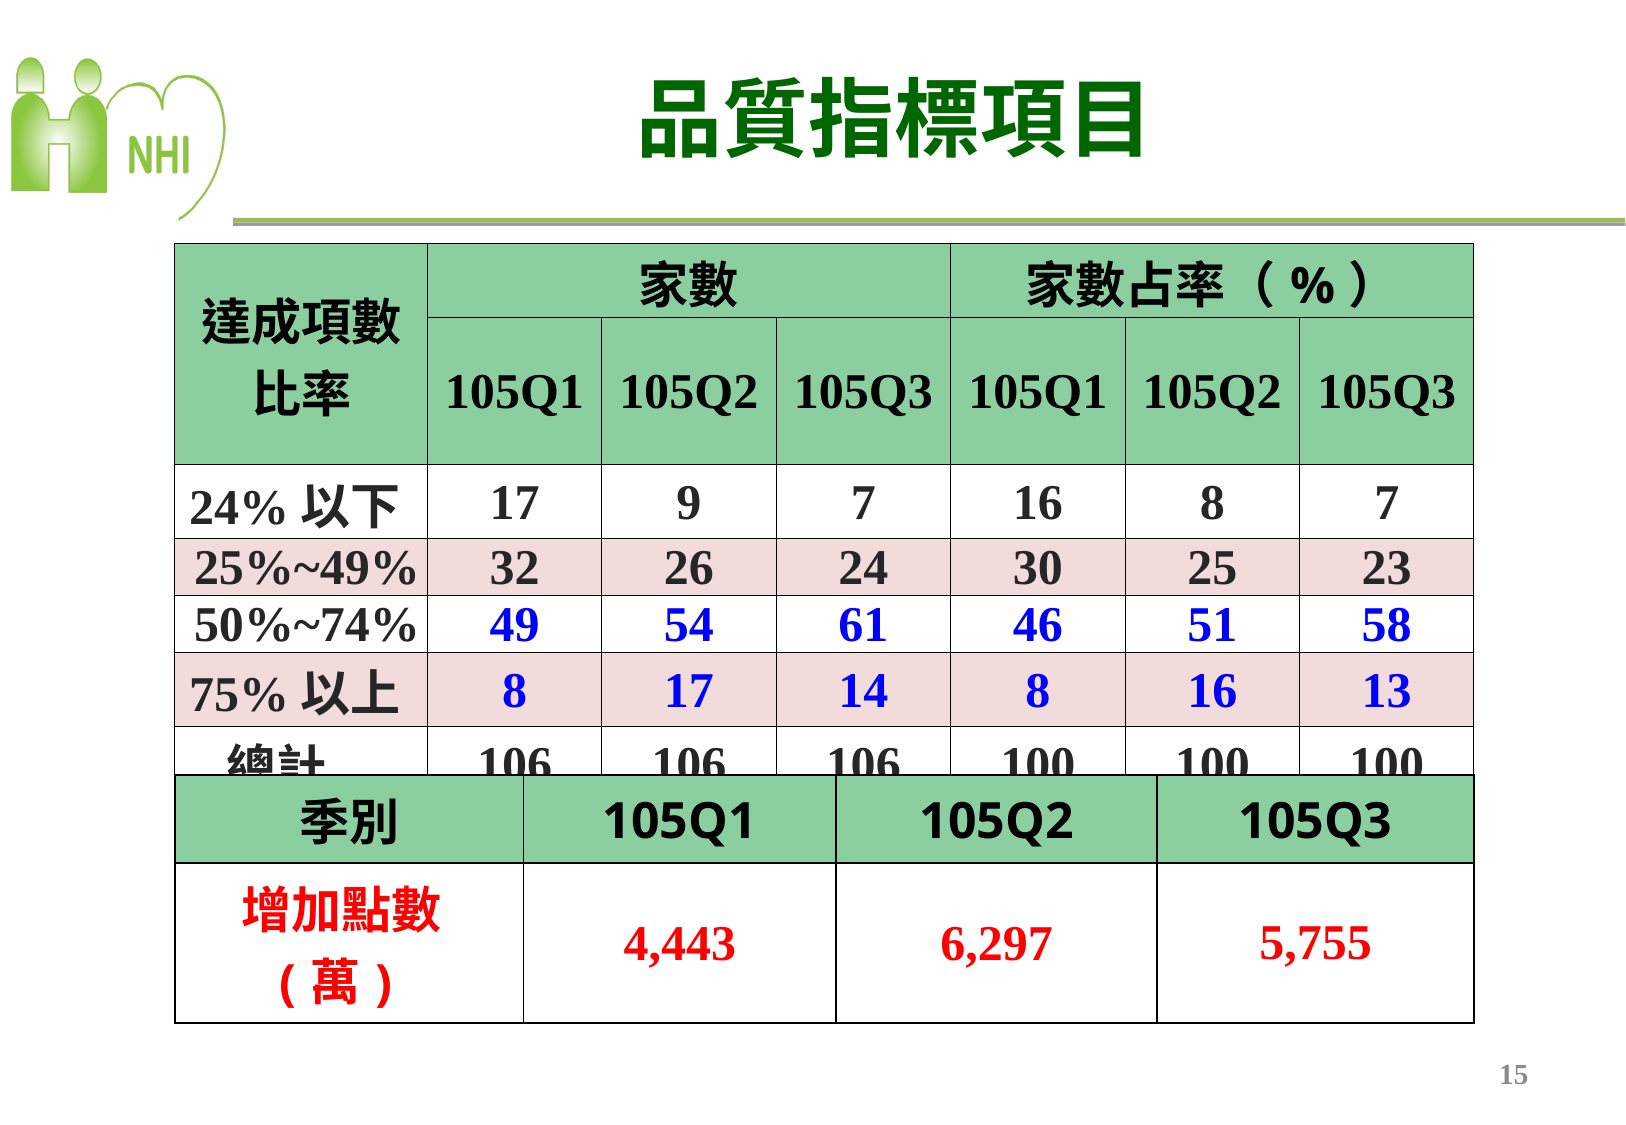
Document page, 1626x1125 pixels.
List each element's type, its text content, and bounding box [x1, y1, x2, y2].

table_cell 100 [951, 727, 1125, 774]
table_cell 106 [536, 764, 543, 774]
table_header 105Q2 [837, 776, 1156, 862]
table_cell 75%以上 [175, 653, 427, 726]
table_cell 7 [1300, 465, 1473, 538]
table_cell 100 [1126, 727, 1299, 774]
table_cell 24%以下 [175, 465, 427, 538]
table_header 季別 [176, 776, 523, 862]
table_cell 8 [1126, 465, 1299, 538]
table_cell 100 [1300, 727, 1473, 774]
table_cell 7 [777, 465, 950, 538]
table_cell 46 [951, 596, 1125, 652]
table_cell 9 [602, 465, 776, 538]
table_cell 16 [1126, 653, 1299, 726]
table_cell 5,755 [1158, 864, 1473, 1022]
table_cell 100 [1034, 750, 1041, 774]
table_cell 106 [602, 727, 776, 774]
table_header 家數占率（%） [951, 244, 1473, 317]
table_cell 100 [1208, 750, 1215, 774]
table_cell 106 [777, 727, 950, 774]
table_cell 25%~49% [175, 539, 427, 595]
table_cell 17 [428, 465, 601, 538]
table_cell 54 [602, 596, 776, 652]
table_cell 100 [1233, 750, 1240, 774]
table_header 家數 [428, 244, 950, 317]
title 品質指標項目 [292, 42, 1498, 184]
table_cell 50%~74% [175, 596, 427, 652]
table_cell 105Q2 [1126, 318, 1299, 464]
table_cell 總計 [175, 727, 427, 774]
table_cell 105Q3 [777, 318, 950, 464]
table_cell 51 [1126, 596, 1299, 652]
table_header 105Q3 [1158, 776, 1473, 862]
table_cell 23 [1300, 539, 1473, 595]
table_cell 58 [1300, 596, 1473, 652]
table_cell 32 [428, 539, 601, 595]
table_cell 30 [951, 539, 1125, 595]
table_cell 106 [859, 750, 866, 774]
table_cell 100 [1059, 750, 1066, 774]
table_cell 61 [777, 596, 950, 652]
table_cell 49 [428, 596, 601, 652]
table_cell 105Q3 [1300, 318, 1473, 464]
table_cell 106 [710, 764, 717, 774]
table_cell 24 [777, 539, 950, 595]
slide_number <編號> [1164, 1042, 1544, 1103]
table_cell 14 [777, 653, 950, 726]
table_header 達成項數比率 [175, 244, 427, 464]
table_cell 106 [428, 727, 601, 774]
table_cell 105Q1 [428, 318, 601, 464]
picture [0, 42, 233, 233]
table_cell 16 [951, 465, 1125, 538]
table_cell 100 [1408, 750, 1415, 774]
table_cell 6,297 [837, 864, 1156, 1022]
table_cell 106 [685, 750, 692, 774]
table_cell 8 [428, 653, 601, 726]
table_cell 25 [1126, 539, 1299, 595]
table_cell 106 [511, 750, 518, 774]
table_cell 8 [951, 653, 1125, 726]
table_cell 4,443 [524, 864, 835, 1022]
table_cell 增加點數(萬) [176, 864, 523, 1022]
table_header 105Q1 [524, 776, 835, 862]
table_cell 總計 [256, 764, 267, 768]
table_cell 100 [1382, 750, 1389, 774]
table_cell 106 [884, 764, 891, 774]
table_cell 105Q2 [602, 318, 776, 464]
table_cell 13 [1300, 653, 1473, 726]
table_cell 26 [602, 539, 776, 595]
table_cell 105Q1 [951, 318, 1125, 464]
table_cell 17 [602, 653, 776, 726]
